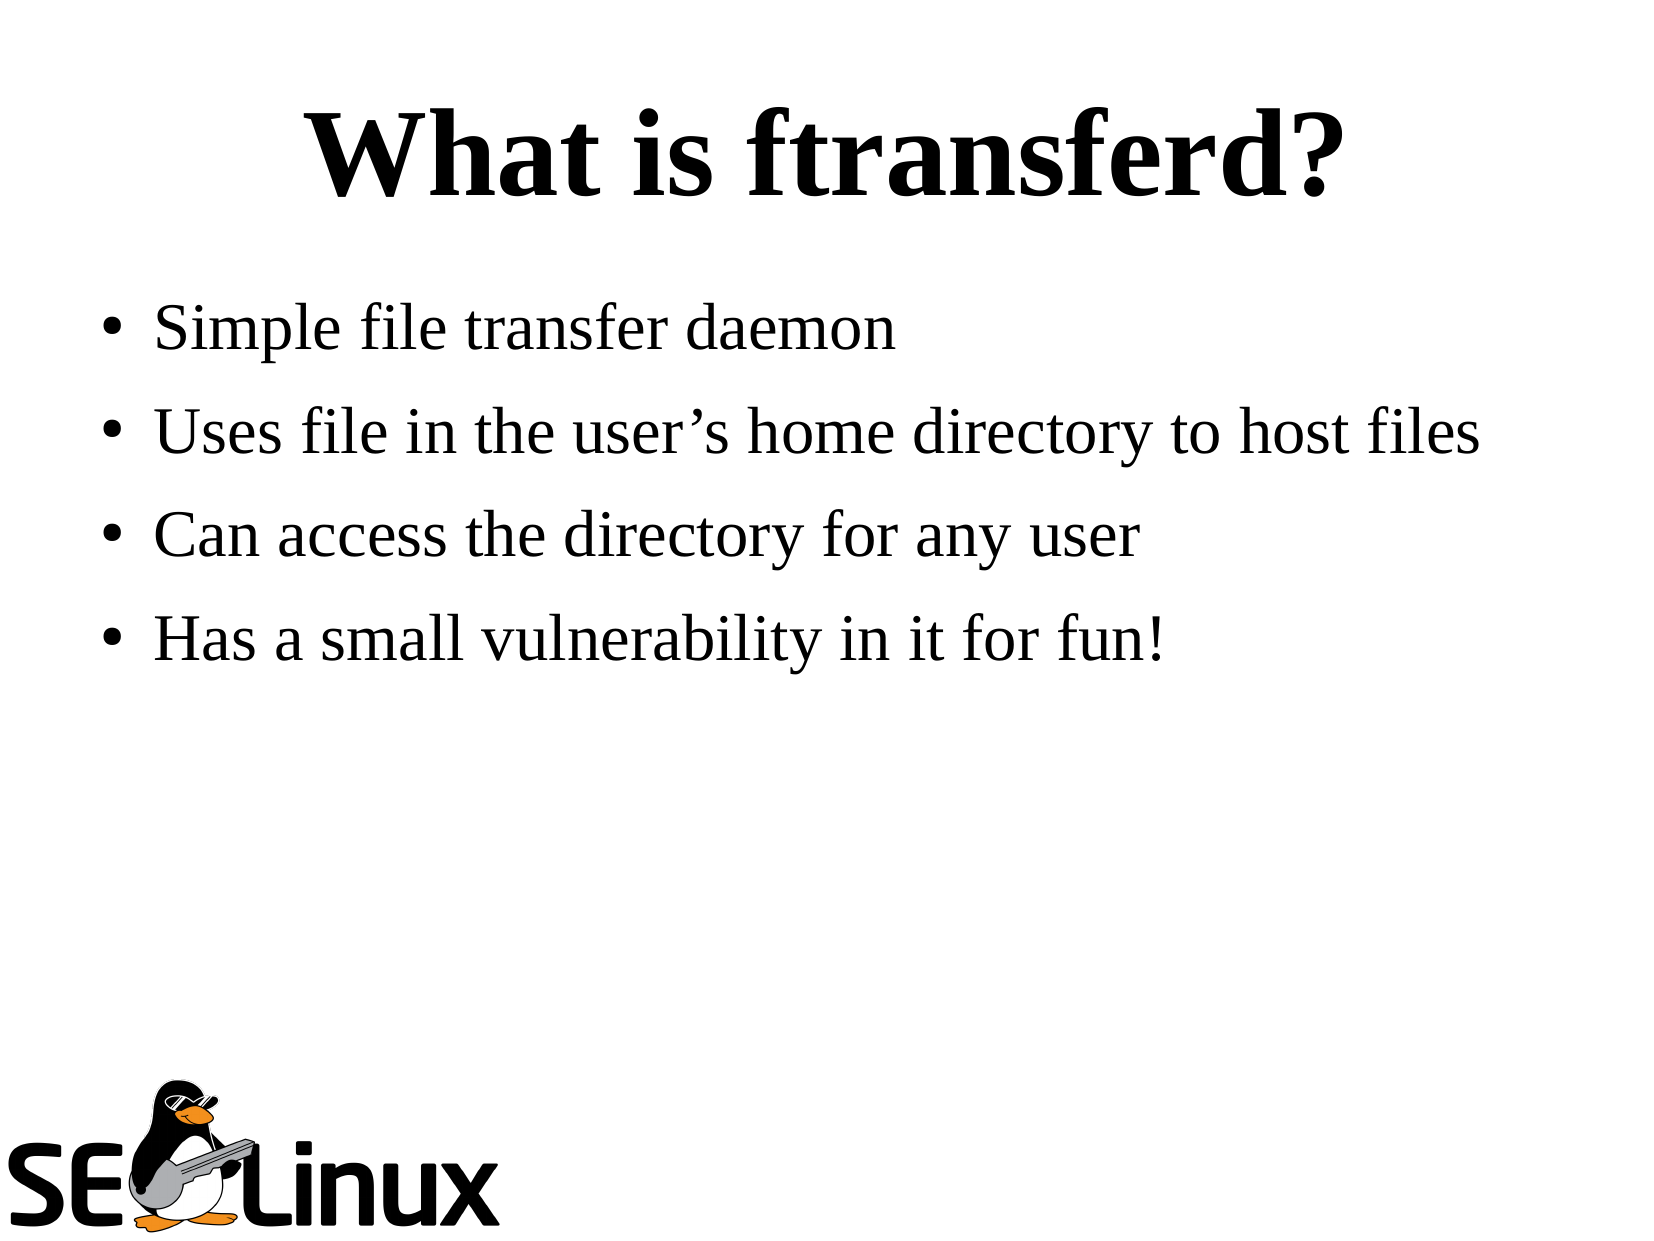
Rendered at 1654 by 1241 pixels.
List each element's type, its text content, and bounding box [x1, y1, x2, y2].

picture [0, 919, 526, 1241]
list Simple file transfer daemon Uses file in the user’s home directory to host files Can access the directory for any user Has a small vulnerability in it for fun! [82, 290, 1571, 1010]
title What is ftransferd? [82, 49, 1571, 257]
